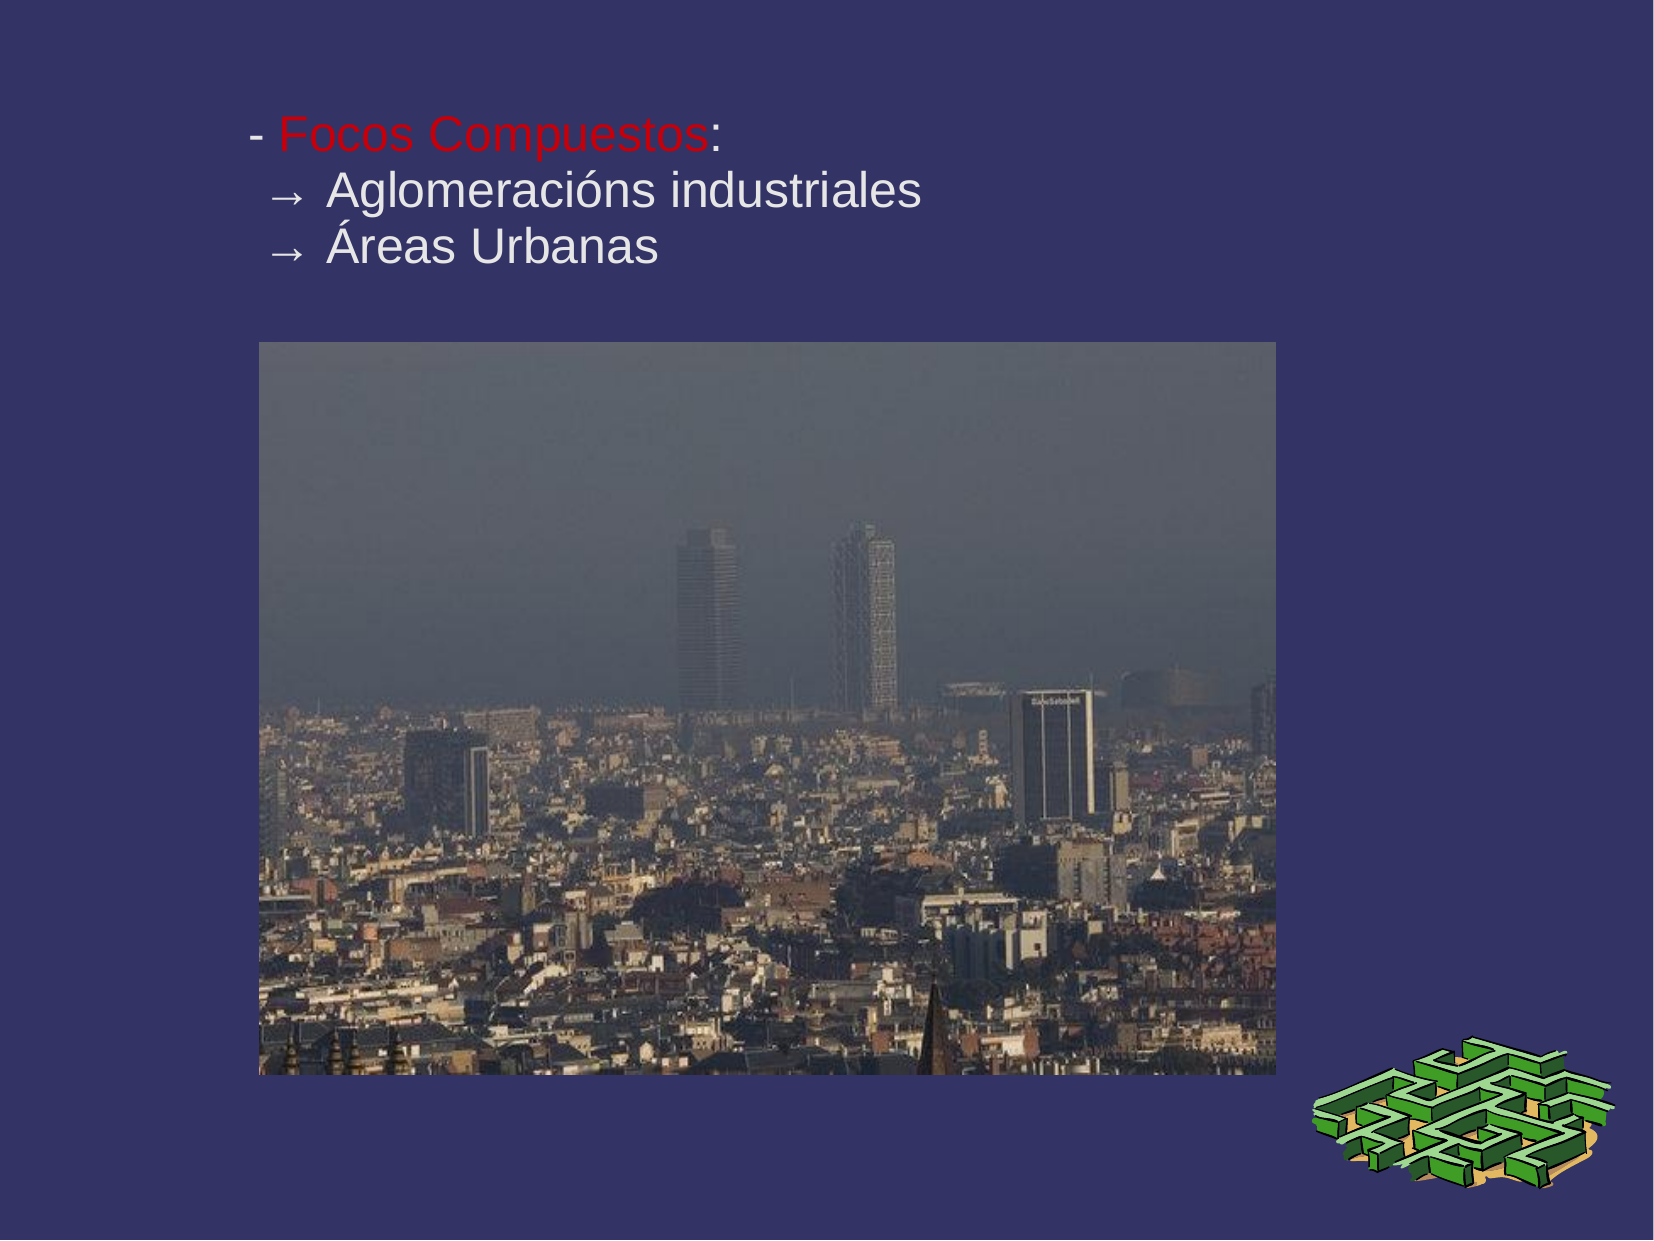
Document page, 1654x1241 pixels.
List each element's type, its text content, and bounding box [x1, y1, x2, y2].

picture [259, 342, 1276, 1075]
list - Focos Compuestos: → Aglomeracións industriales → Áreas Urbanas [165, 106, 1556, 1172]
